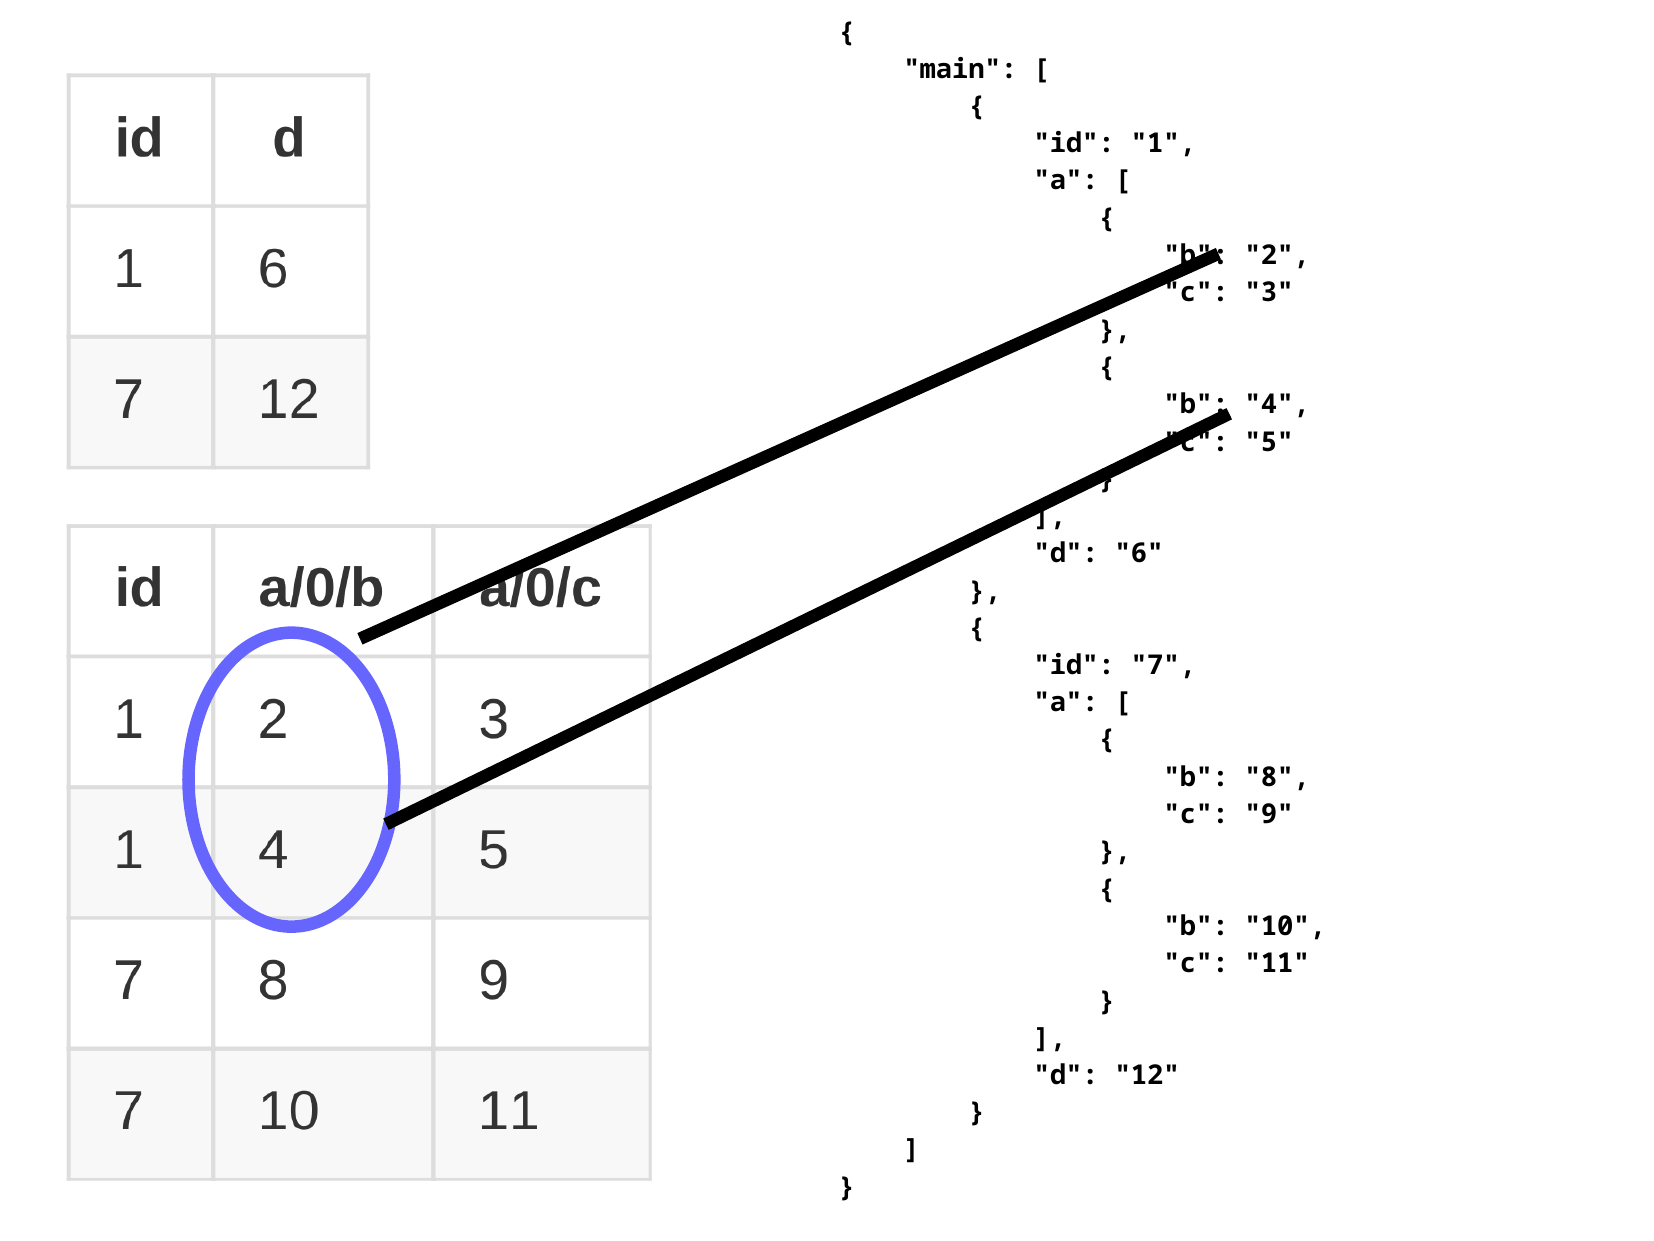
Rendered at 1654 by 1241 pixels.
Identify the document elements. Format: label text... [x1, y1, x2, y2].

list { "main": [ { "id": "1", "a": [ { "b": "2", "c": "3" }, { "b": "4", "c": "5" } ], "d": "6" }, { "id": "7", "a": [ { "b": "8", "c": "9" }, { "b": "10", "c": "11" } ], "d": "12" } ] } [838, 11, 1642, 1229]
picture [195, 639, 388, 920]
picture [37, 64, 686, 1195]
